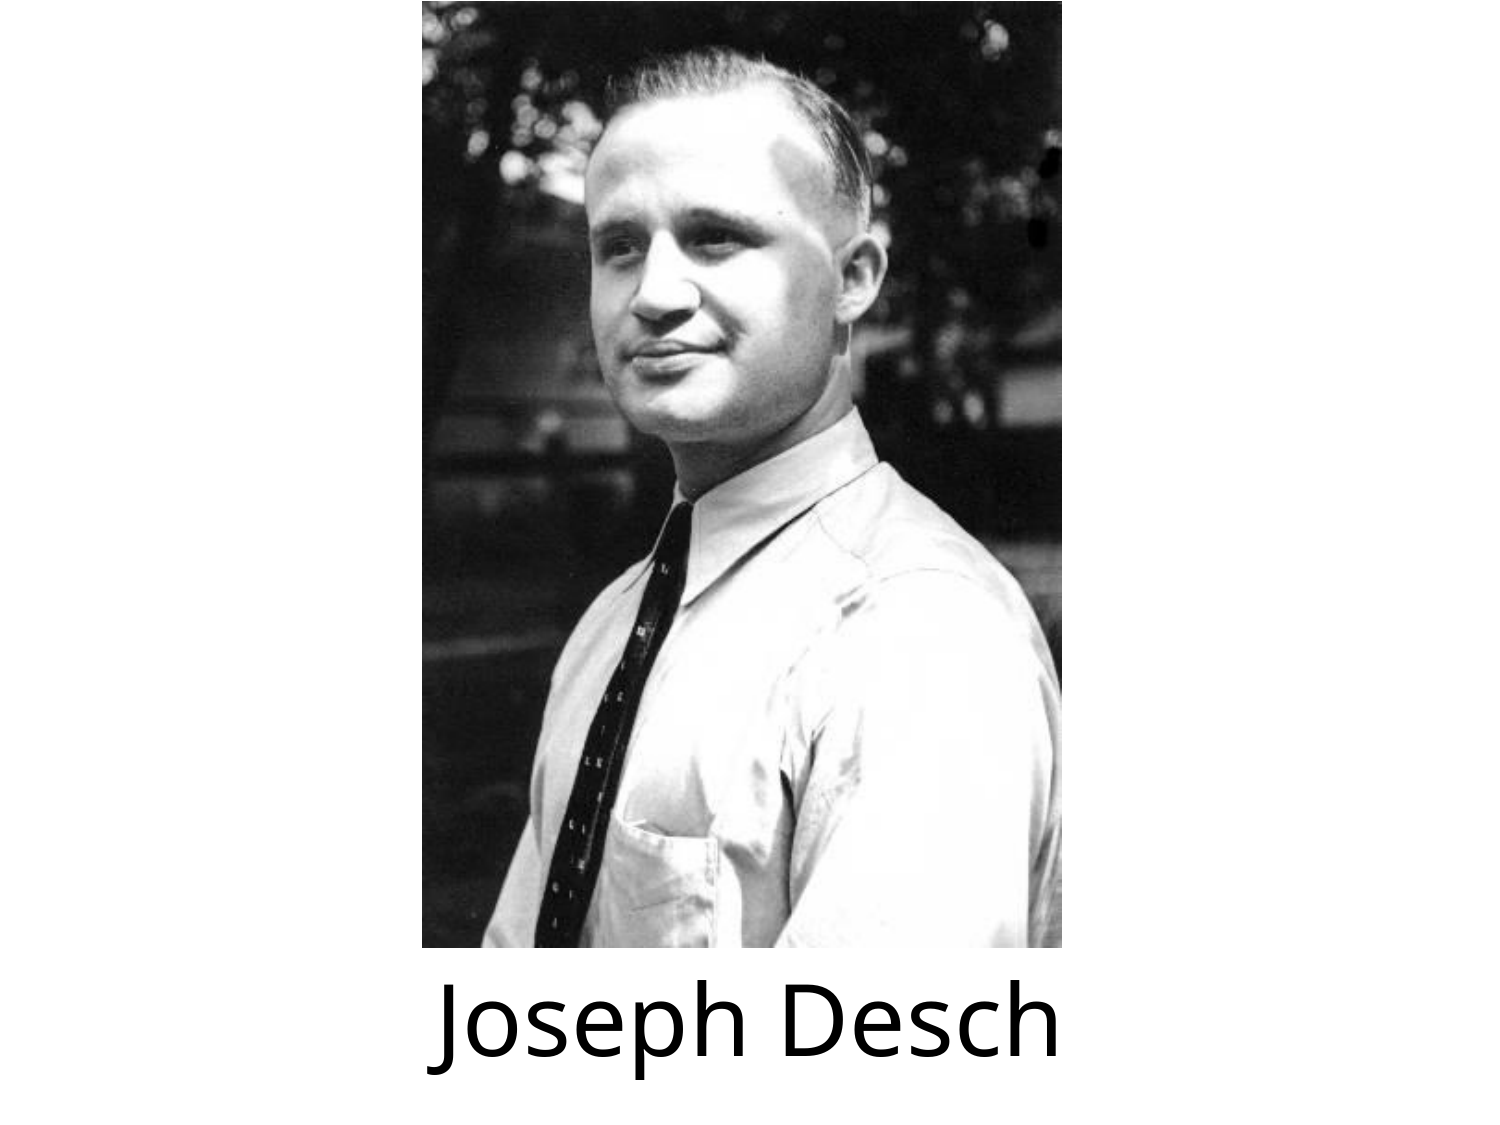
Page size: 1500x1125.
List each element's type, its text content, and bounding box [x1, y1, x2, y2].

text_box Joseph Desch [75, 945, 1426, 1088]
picture [422, 1, 1062, 948]
